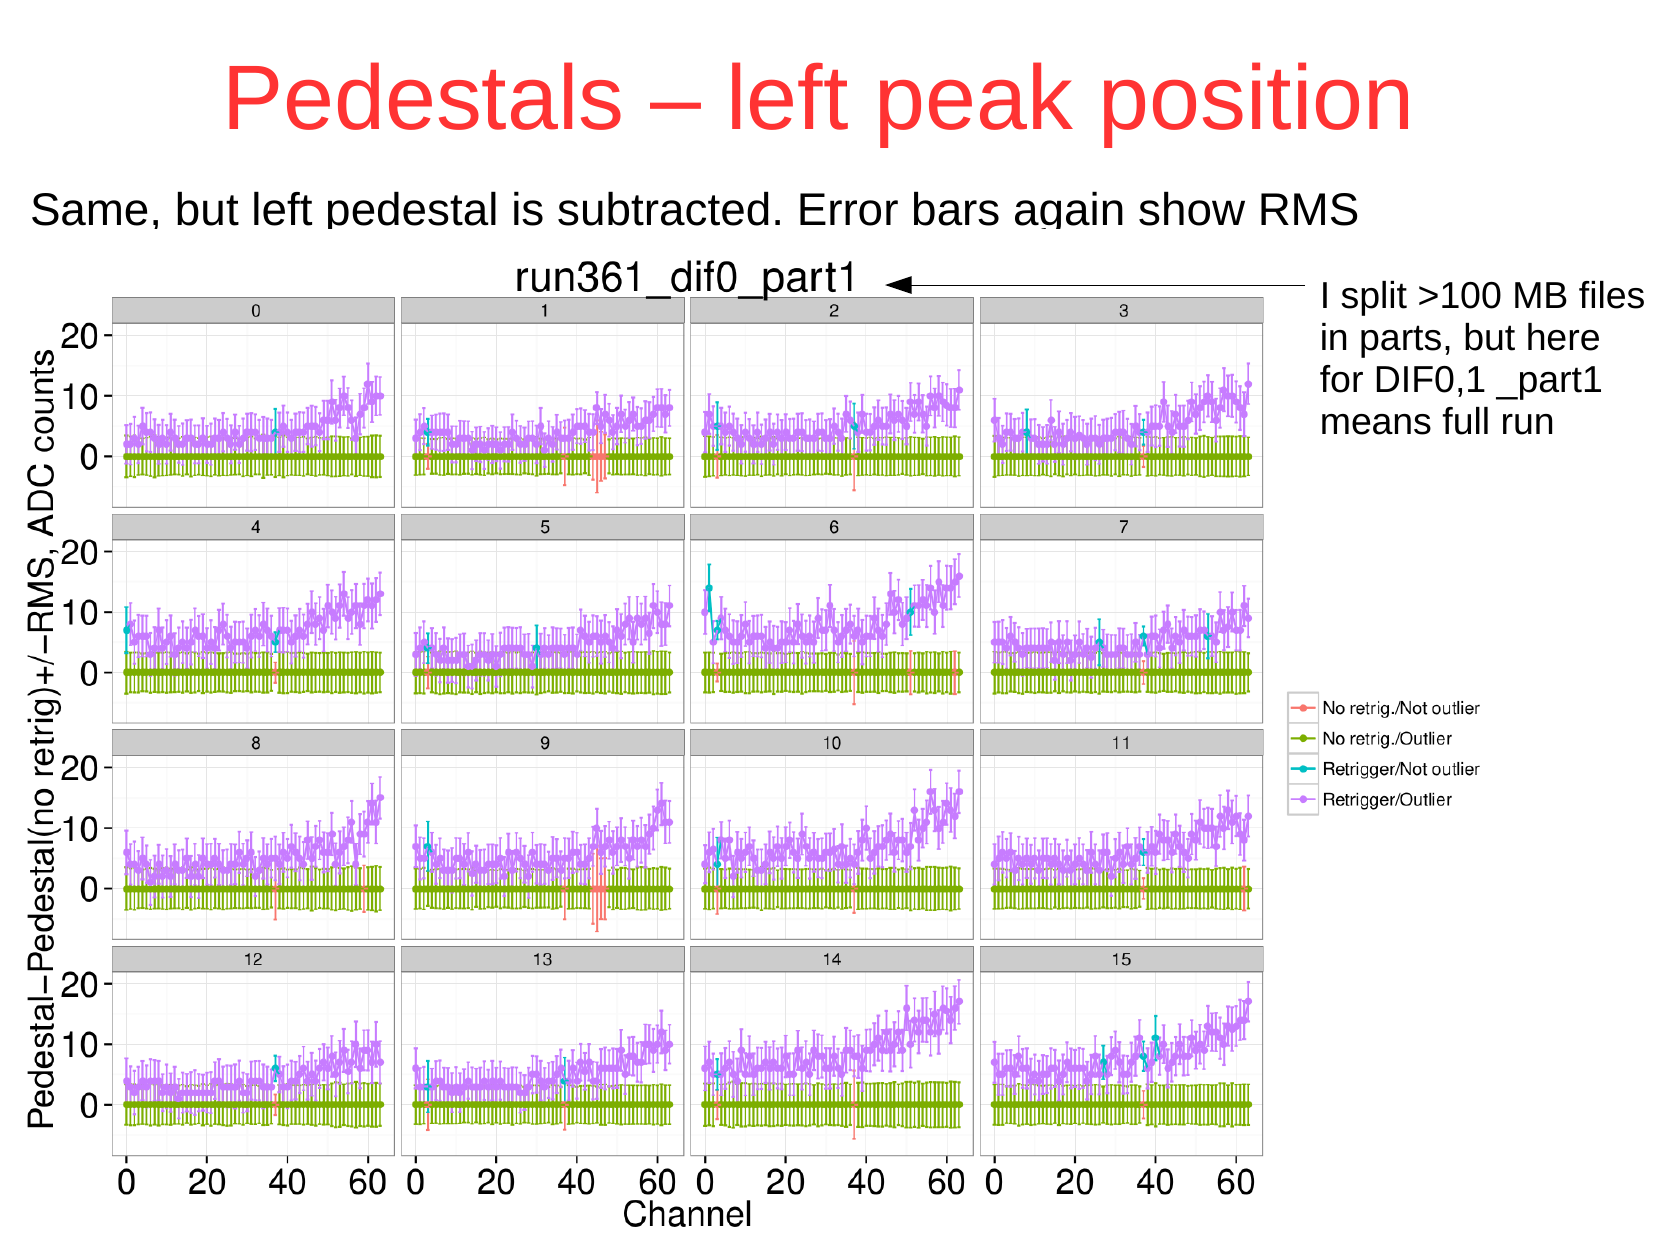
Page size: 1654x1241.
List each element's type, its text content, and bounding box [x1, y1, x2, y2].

picture [9, 229, 1531, 1241]
subtitle Same, but left pedestal is subtracted. Error bars again show RMS [30, 120, 1606, 267]
text_box I split >100 MB files in parts, but here for DIF0,1 _part1 means full run [1305, 267, 1654, 451]
title Pedestals – left peak position [75, 15, 1564, 181]
